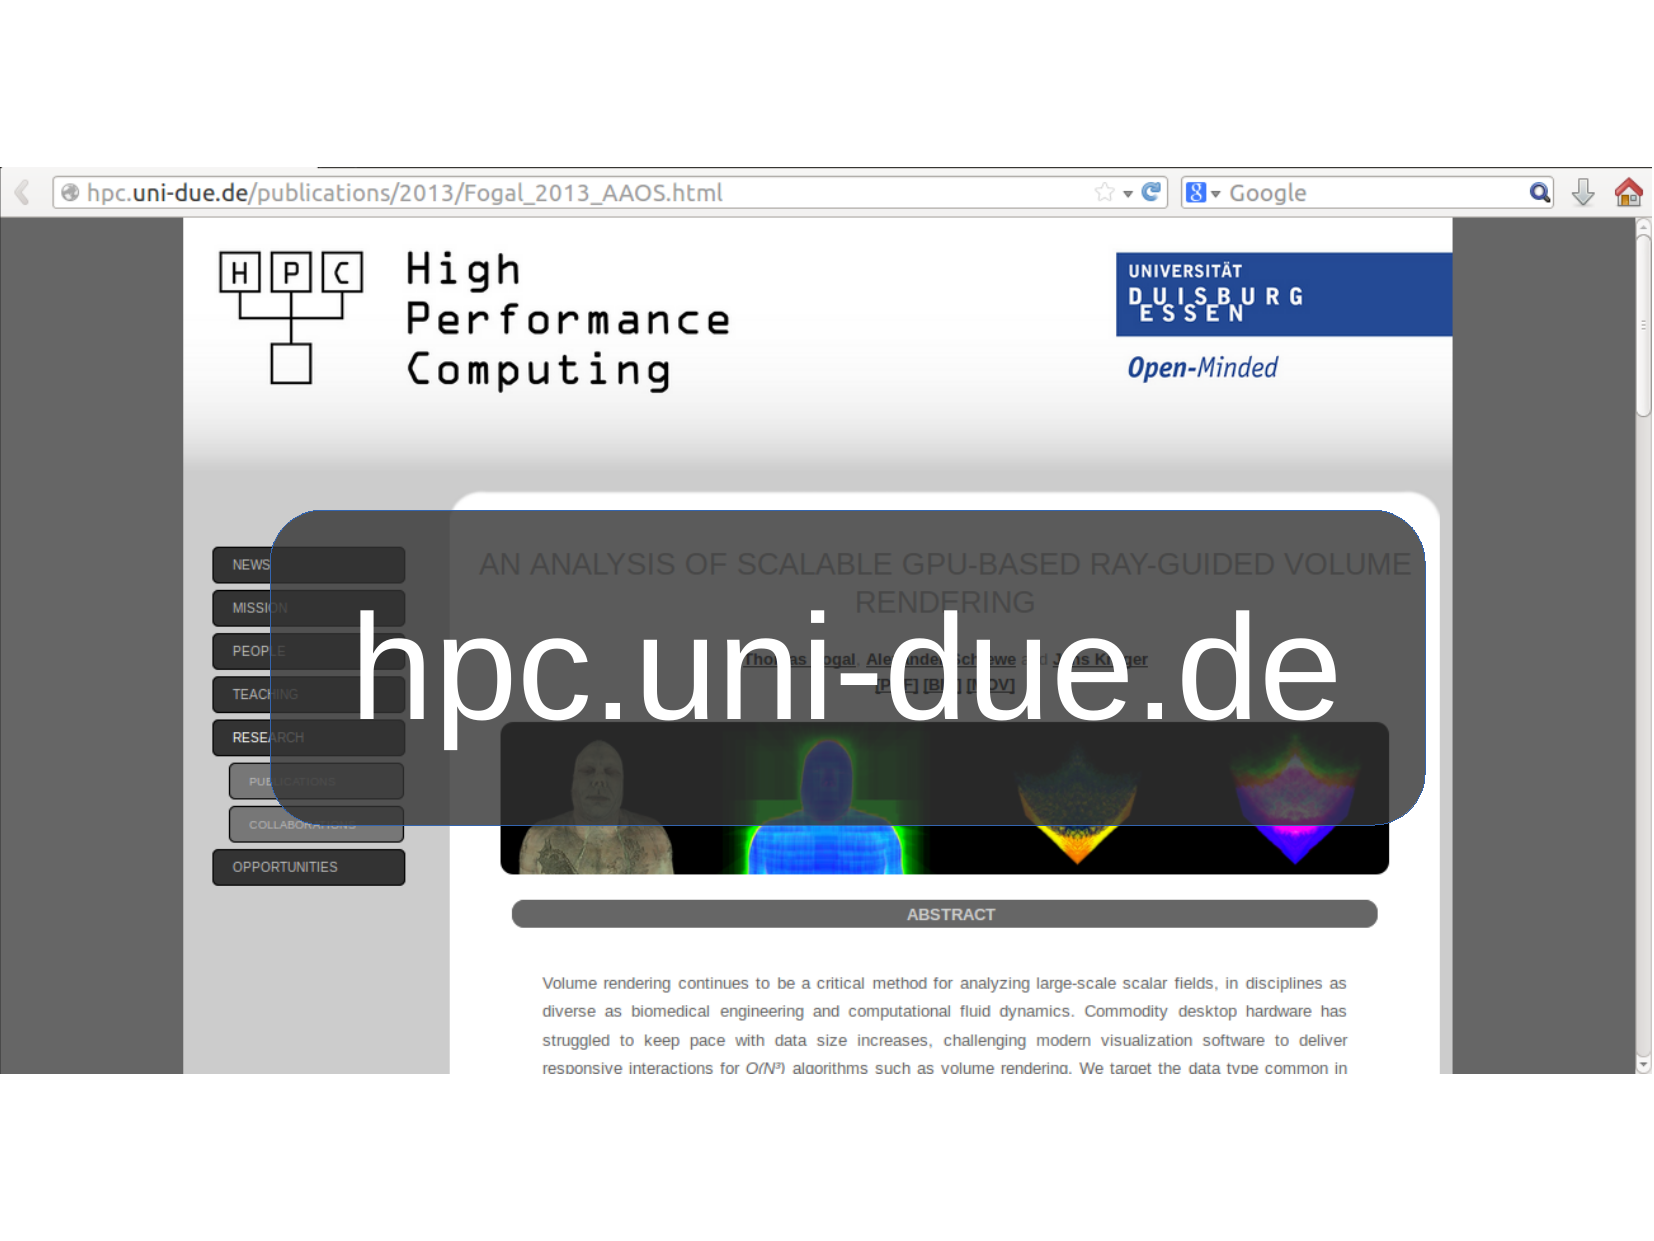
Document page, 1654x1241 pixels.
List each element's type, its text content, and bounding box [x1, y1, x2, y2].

text_box hpc.uni-due.de [270, 510, 1426, 826]
picture [0, 167, 1652, 1074]
